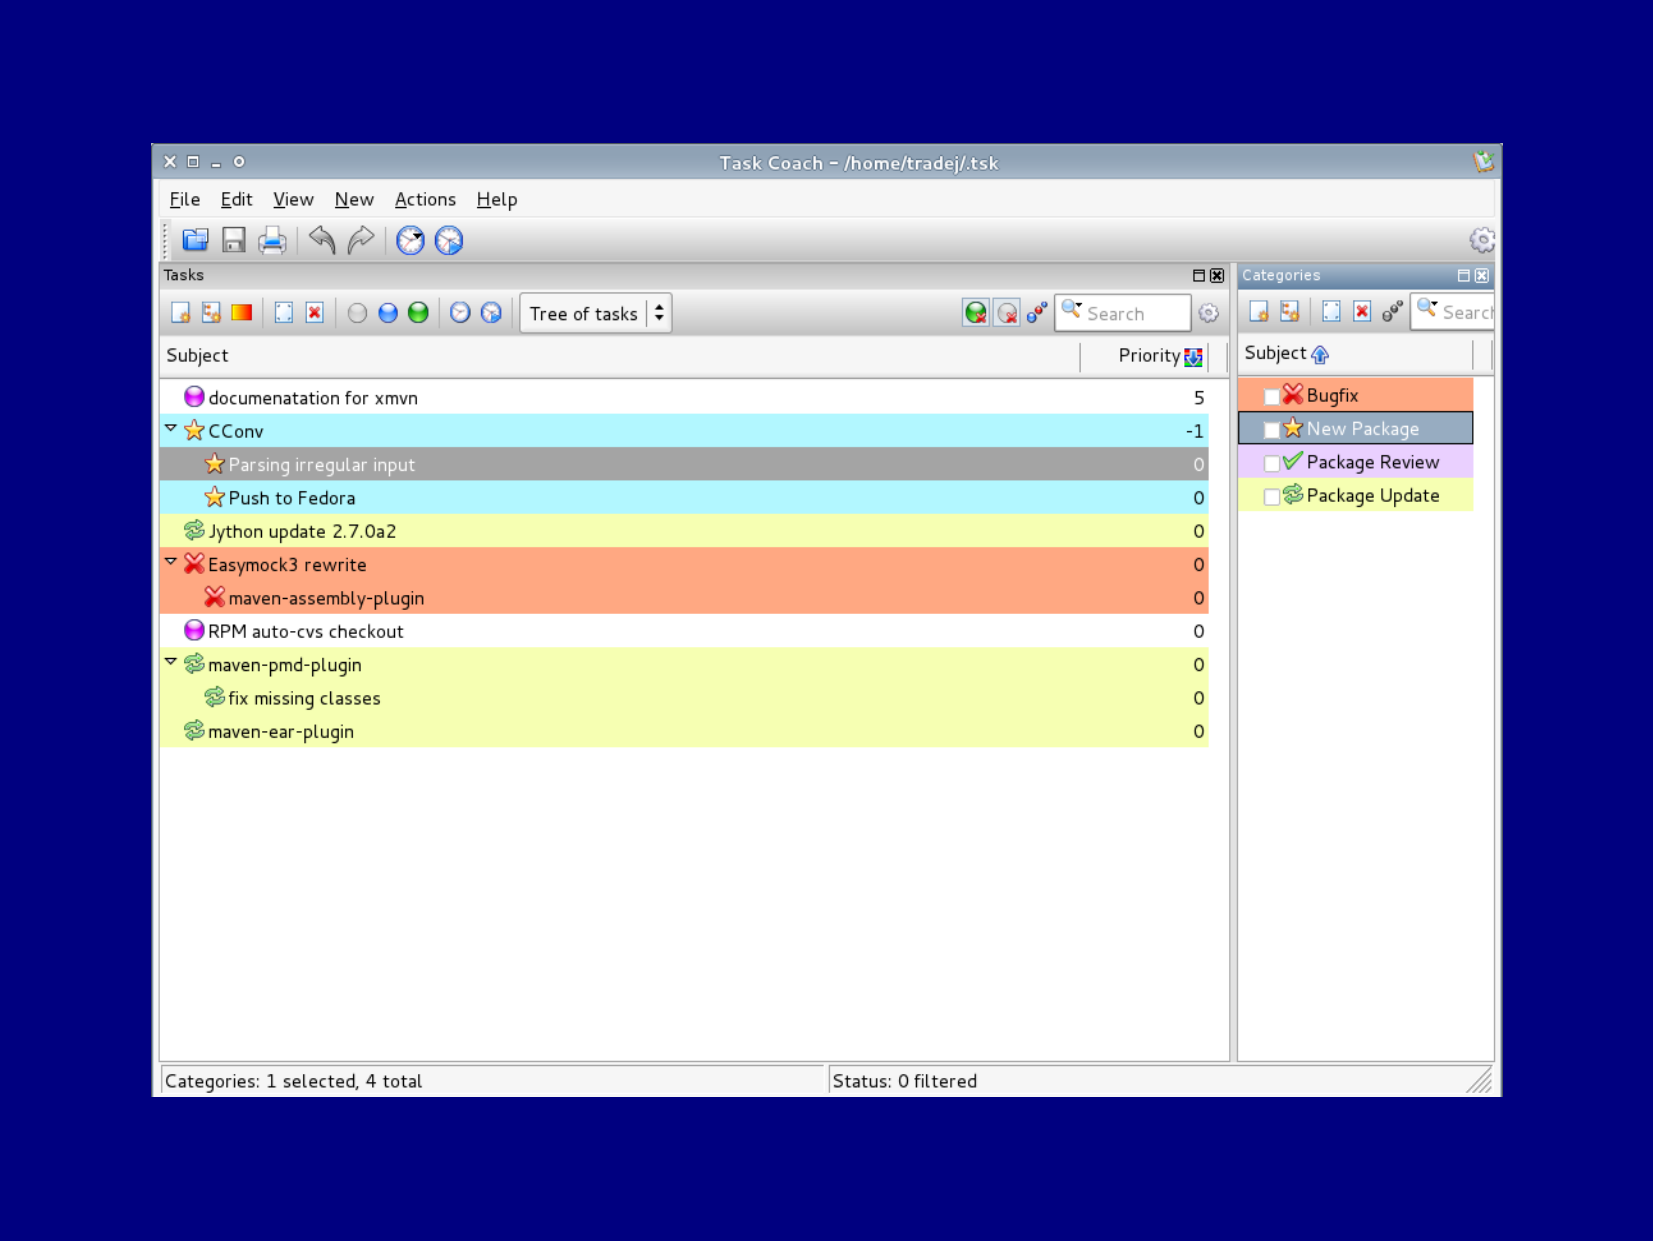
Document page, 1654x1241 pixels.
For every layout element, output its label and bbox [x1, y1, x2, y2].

picture [151, 143, 1503, 1097]
